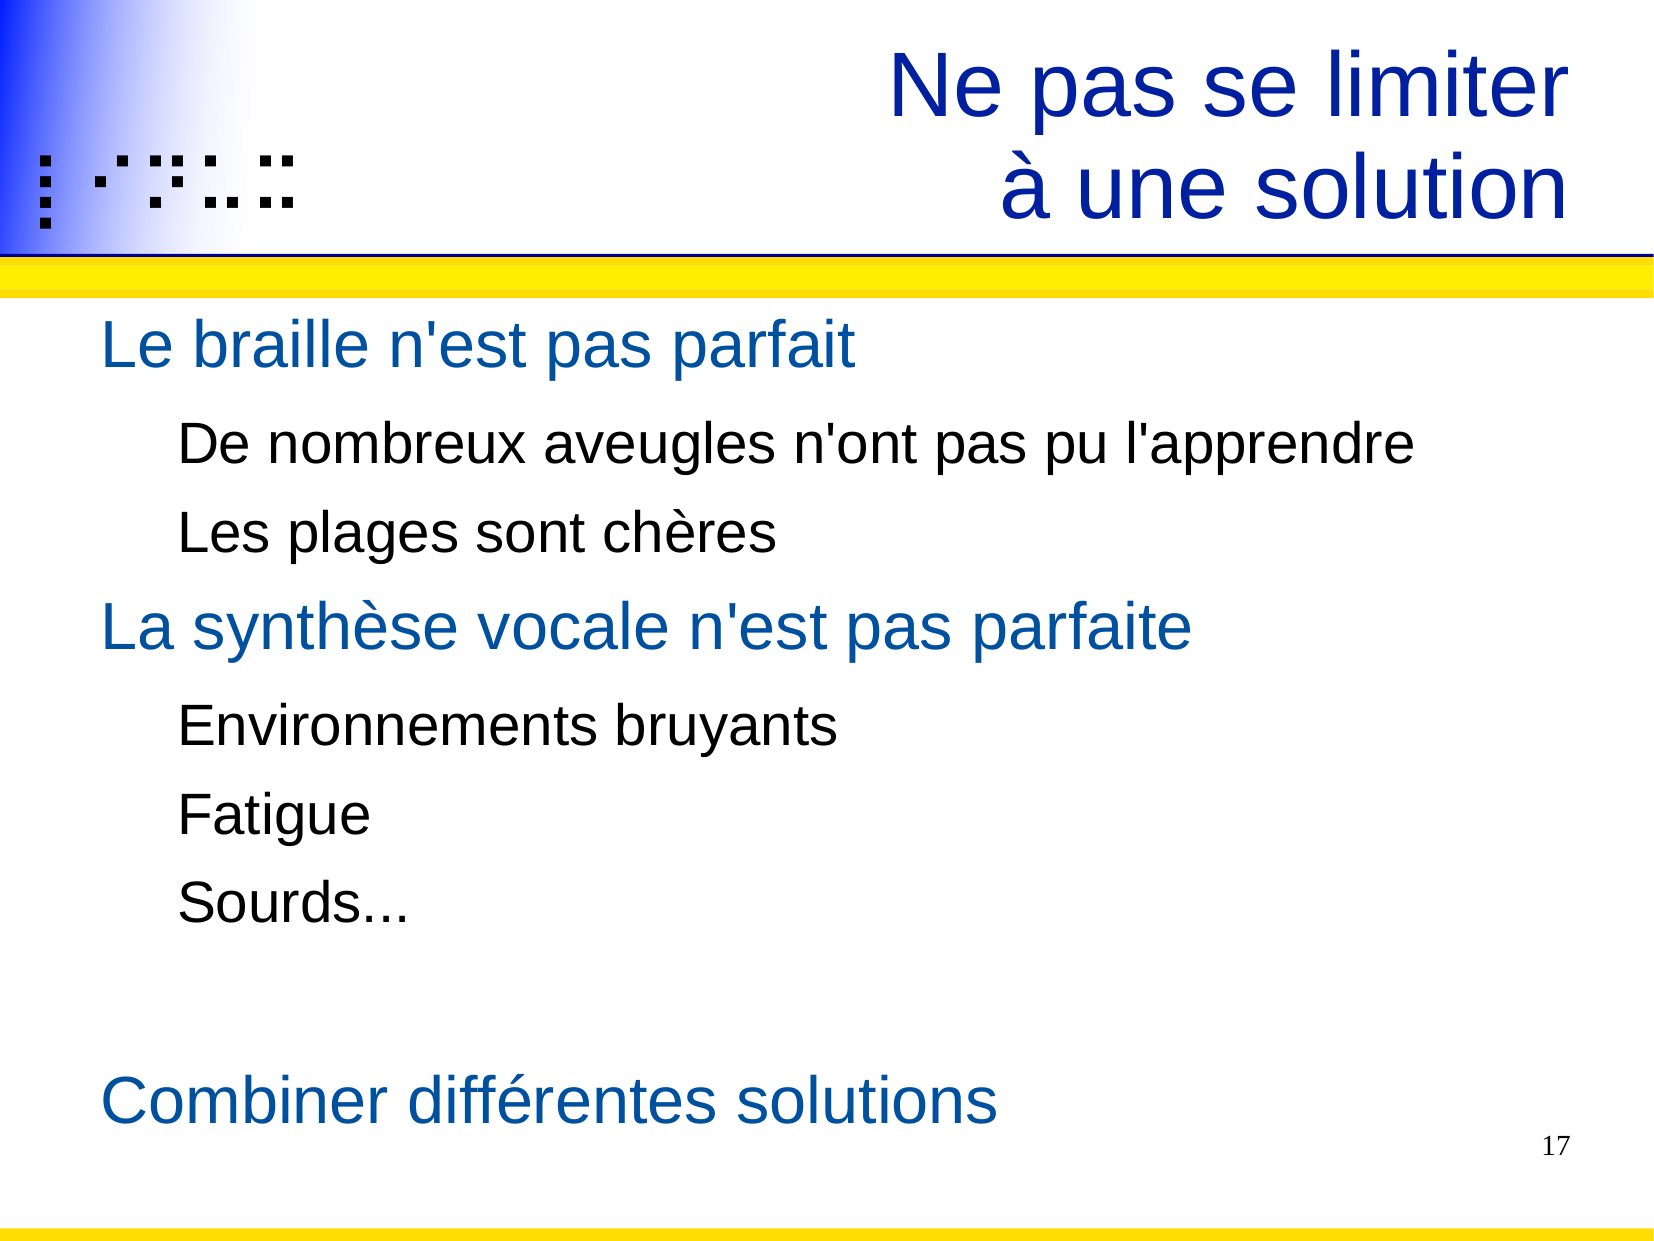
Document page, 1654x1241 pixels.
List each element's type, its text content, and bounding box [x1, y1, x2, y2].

title Ne pas se limiter à une solution [372, 33, 1571, 239]
list Le braille n'est pas parfait De nombreux aveugles n'ont pas pu l'apprendre Les plages sont chères La synthèse vocale n'est pas parfaite Environnements bruyants Fatigue Sourds... Combiner différentes solutions [82, 307, 1571, 1138]
